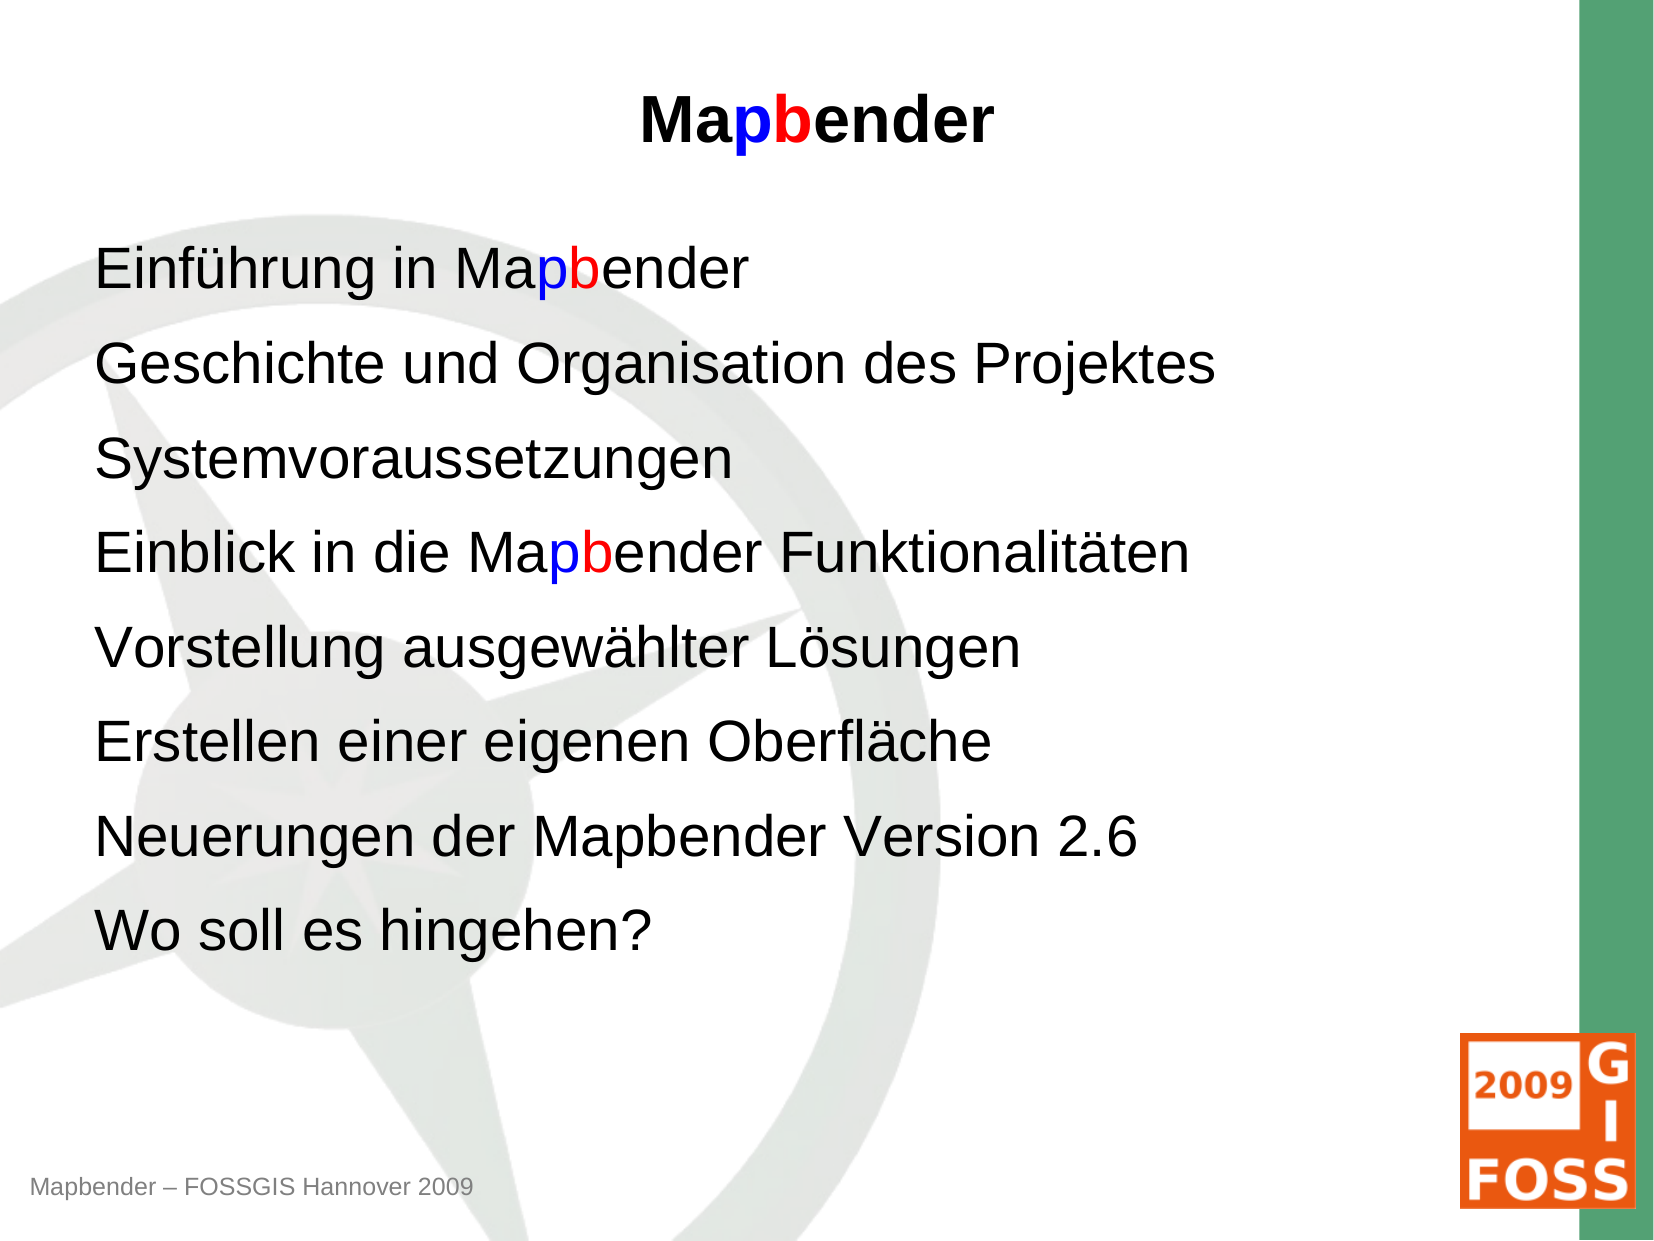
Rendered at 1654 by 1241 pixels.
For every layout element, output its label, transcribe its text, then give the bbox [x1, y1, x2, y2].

list Einführung in Mapbender Geschichte und Organisation des Projektes Systemvoraussetzungen Einblick in die Mapbender Funktionalitäten Vorstellung ausgewählter Lösungen Erstellen einer eigenen Oberfläche Neuerungen der Mapbender Version 2.6 Wo soll es hingehen? [76, 236, 1565, 1096]
picture [0, 192, 1020, 1241]
title Mapbender [82, 31, 1571, 207]
picture [1460, 1033, 1636, 1209]
